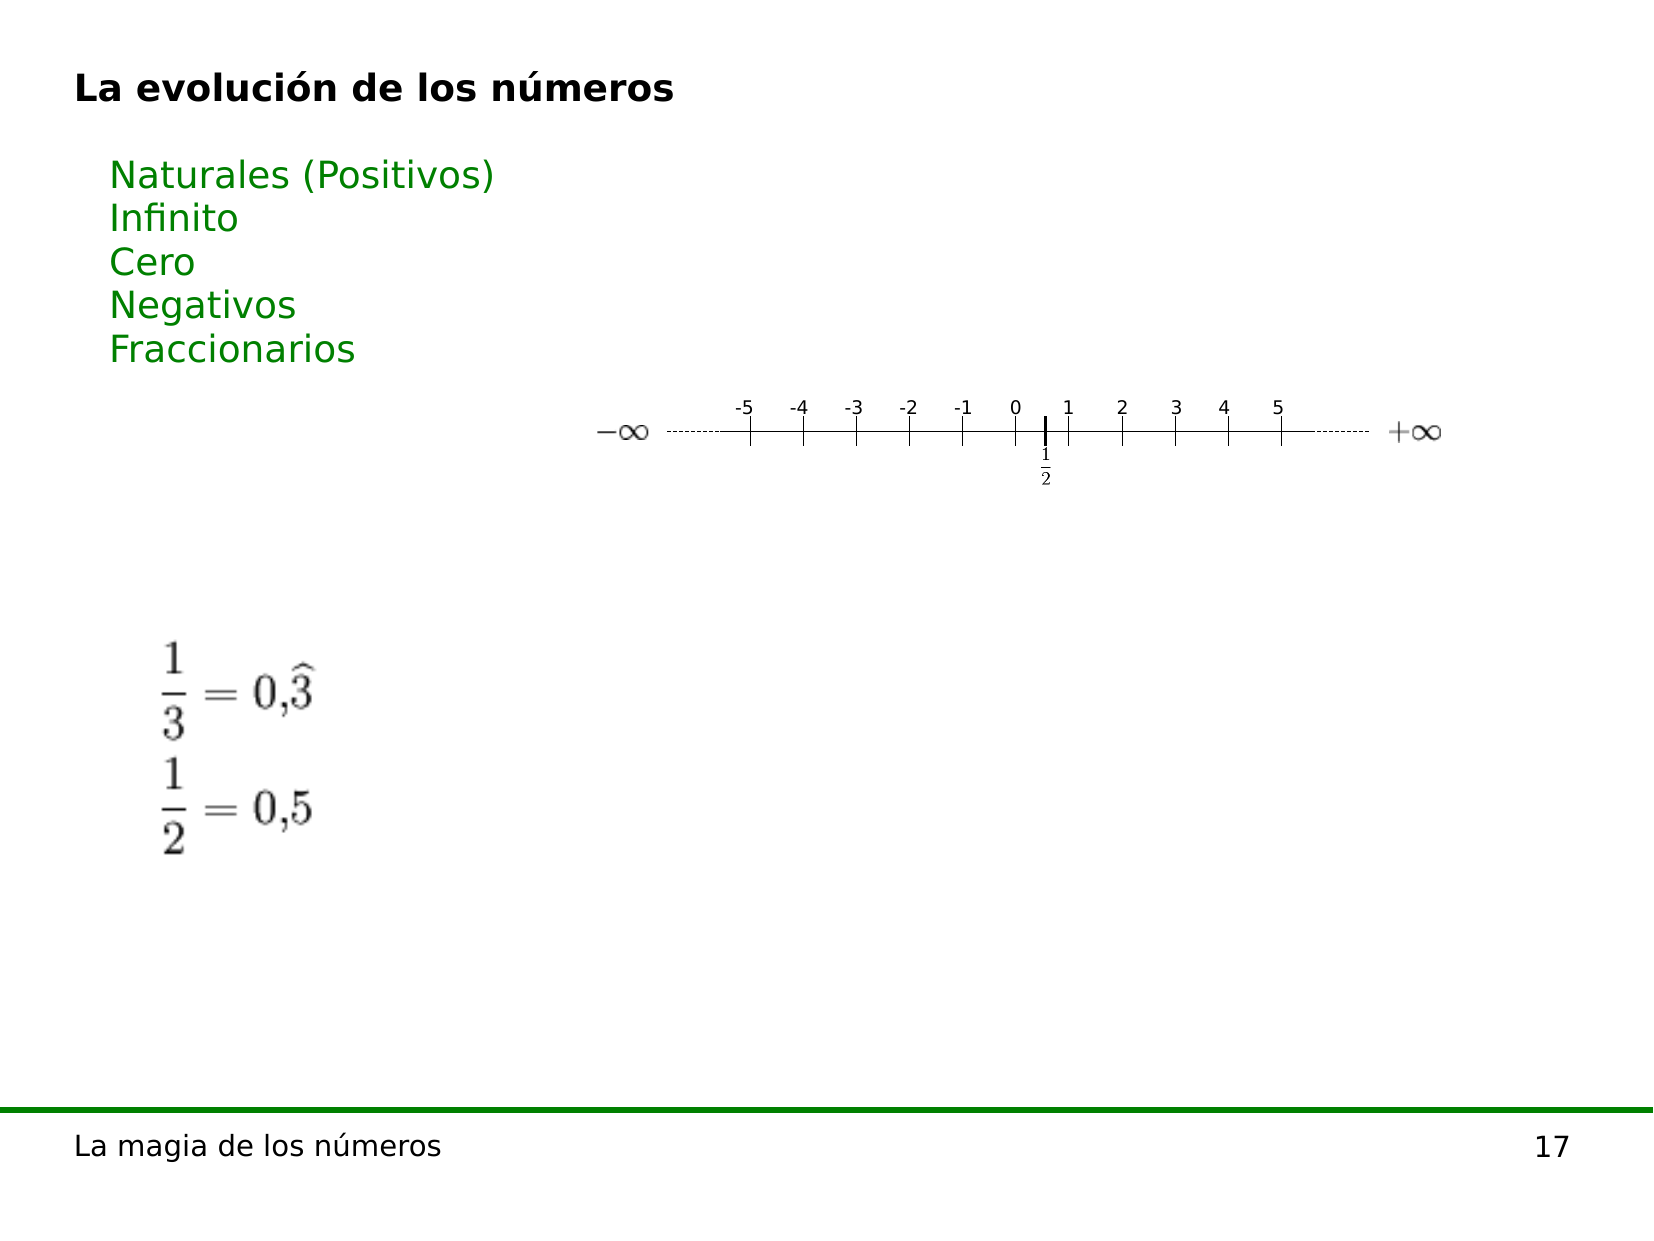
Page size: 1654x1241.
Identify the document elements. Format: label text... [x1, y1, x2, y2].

text_box -5 -4 -3 -2 -1 1 2 3 4 5 [720, 389, 994, 427]
picture [1040, 446, 1051, 485]
picture [153, 638, 324, 857]
picture [1389, 421, 1441, 443]
text_box La evolución de los números Naturales (Positivos) Infinito Cero Negativos Fraccionarios [59, 59, 1182, 379]
text_box La magia de los números [59, 1122, 975, 1172]
text_box 0 [994, 389, 1055, 427]
text_box -5 -4 -3 -2 -1 1 2 3 4 5 [1055, 389, 1300, 427]
picture [596, 425, 650, 440]
